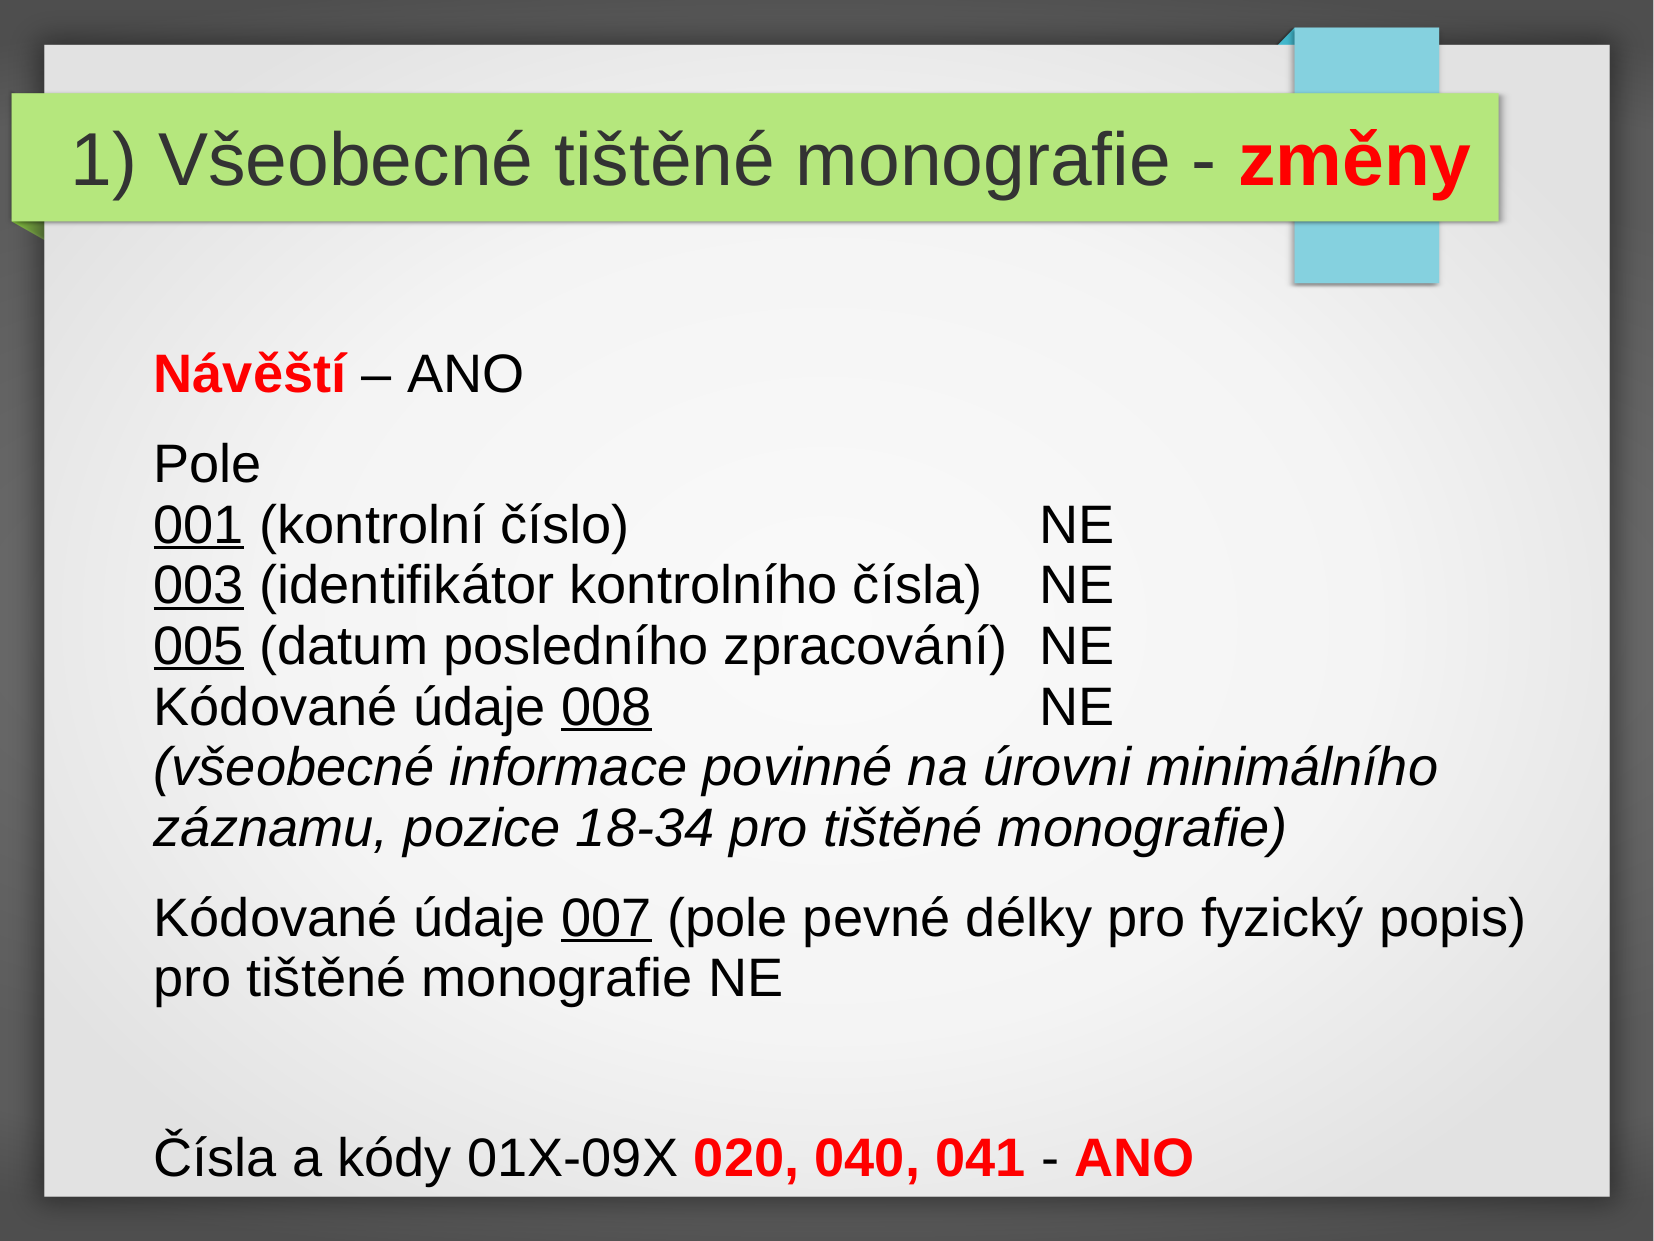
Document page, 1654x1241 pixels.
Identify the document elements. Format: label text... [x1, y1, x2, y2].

picture [0, 0, 1654, 1241]
title 1) Všeobecné tištěné monografie - změny [70, 106, 1548, 213]
list Návěští – ANO Pole 001 (kontrolní číslo) NE 003 (identifikátor kontrolního čísla) NE 005 (datum posledního zpracování) NE Kódované údaje 008 NE (všeobecné informace povinné na úrovni minimálního záznamu, pozice 18-34 pro tištěné monografie) Kódované údaje 007 (pole pevné délky pro fyzický popis) pro tištěné monografie NE Čísla a kódy 01X-09X 020, 040, 041 - ANO [82, 343, 1595, 1170]
